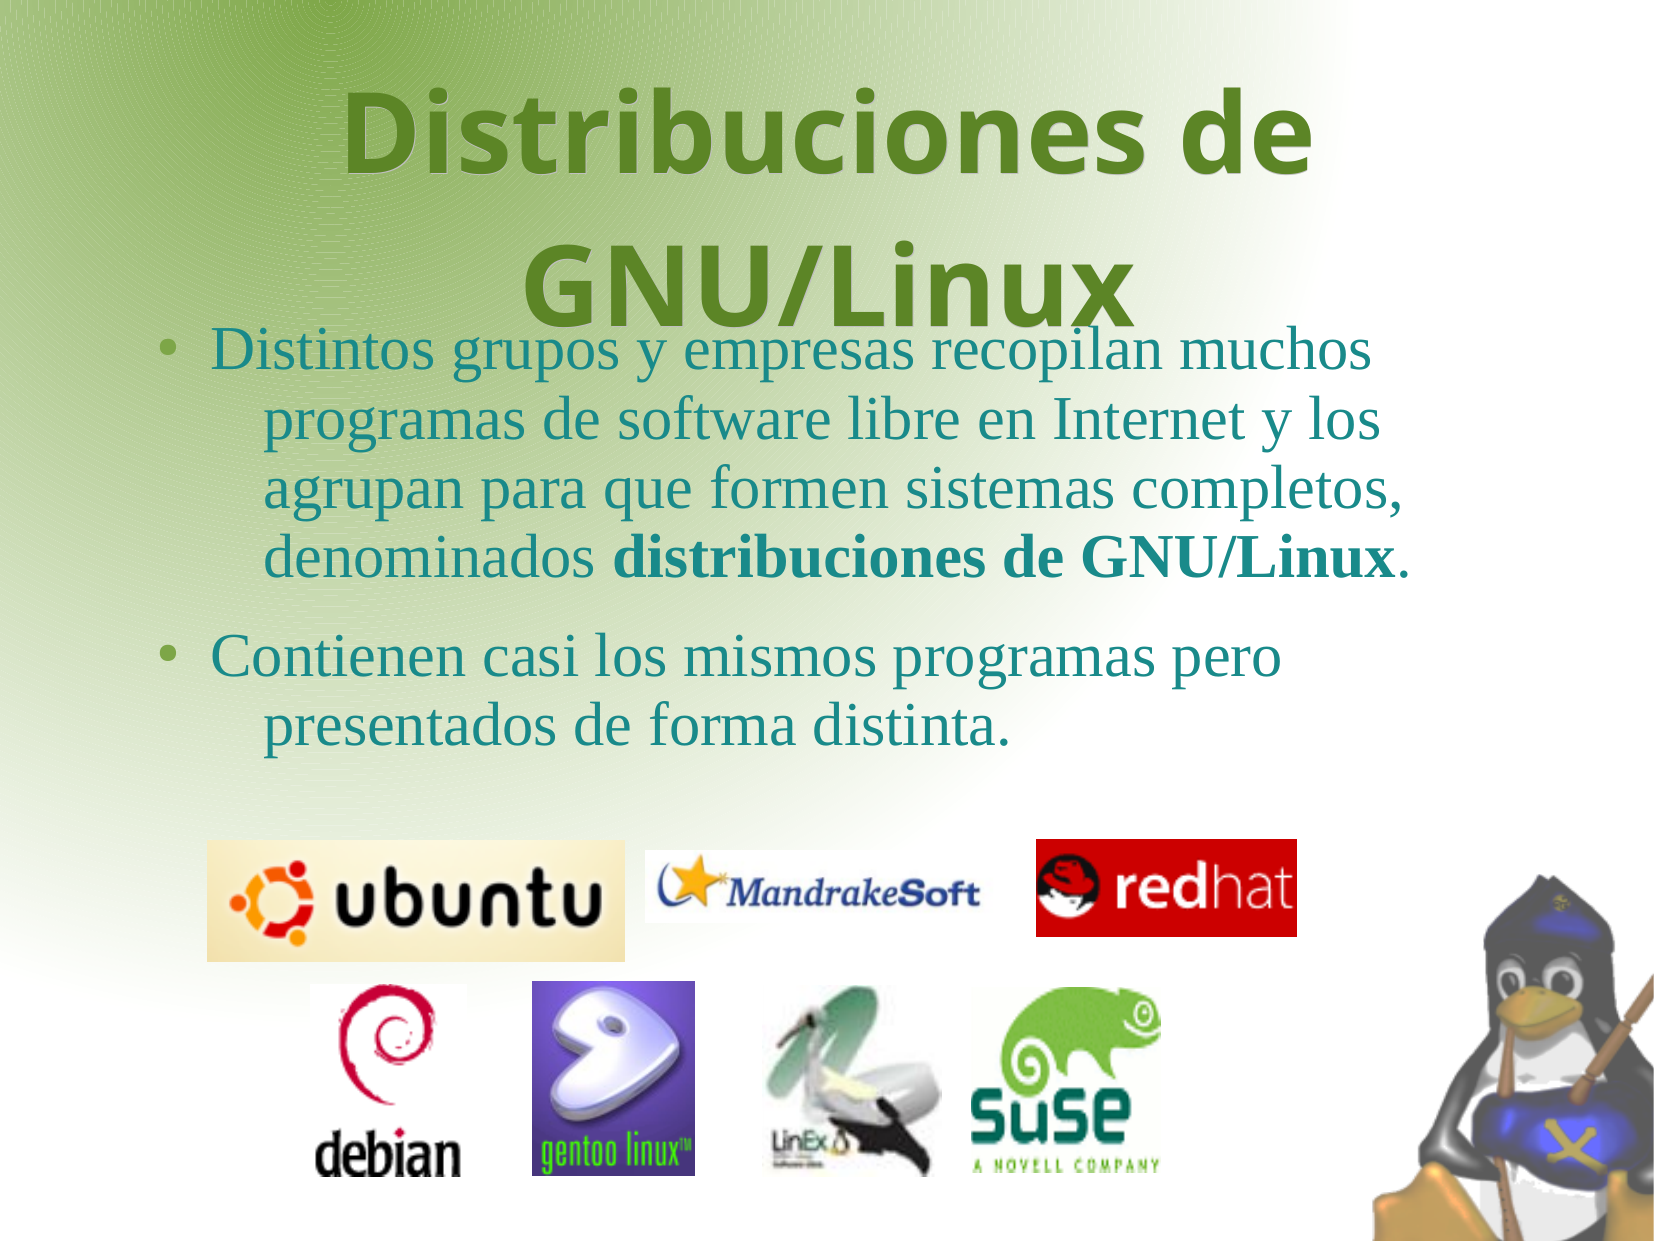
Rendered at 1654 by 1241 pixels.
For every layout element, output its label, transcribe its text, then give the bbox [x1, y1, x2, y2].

picture [1364, 874, 1654, 1241]
picture [762, 985, 942, 1177]
picture [532, 981, 695, 1176]
picture [971, 987, 1161, 1173]
picture [645, 850, 1010, 923]
picture [1036, 839, 1297, 937]
picture [207, 840, 625, 962]
list Distintos grupos y empresas recopilan muchos programas de software libre en Internet y los agrupan para que formen sistemas completos, denominados distribuciones de GNU/Linux. Contienen casi los mismos programas pero presentados de forma distinta. [121, 314, 1534, 1096]
picture [310, 984, 467, 1177]
title Distribuciones de GNU/Linux [121, 102, 1534, 311]
